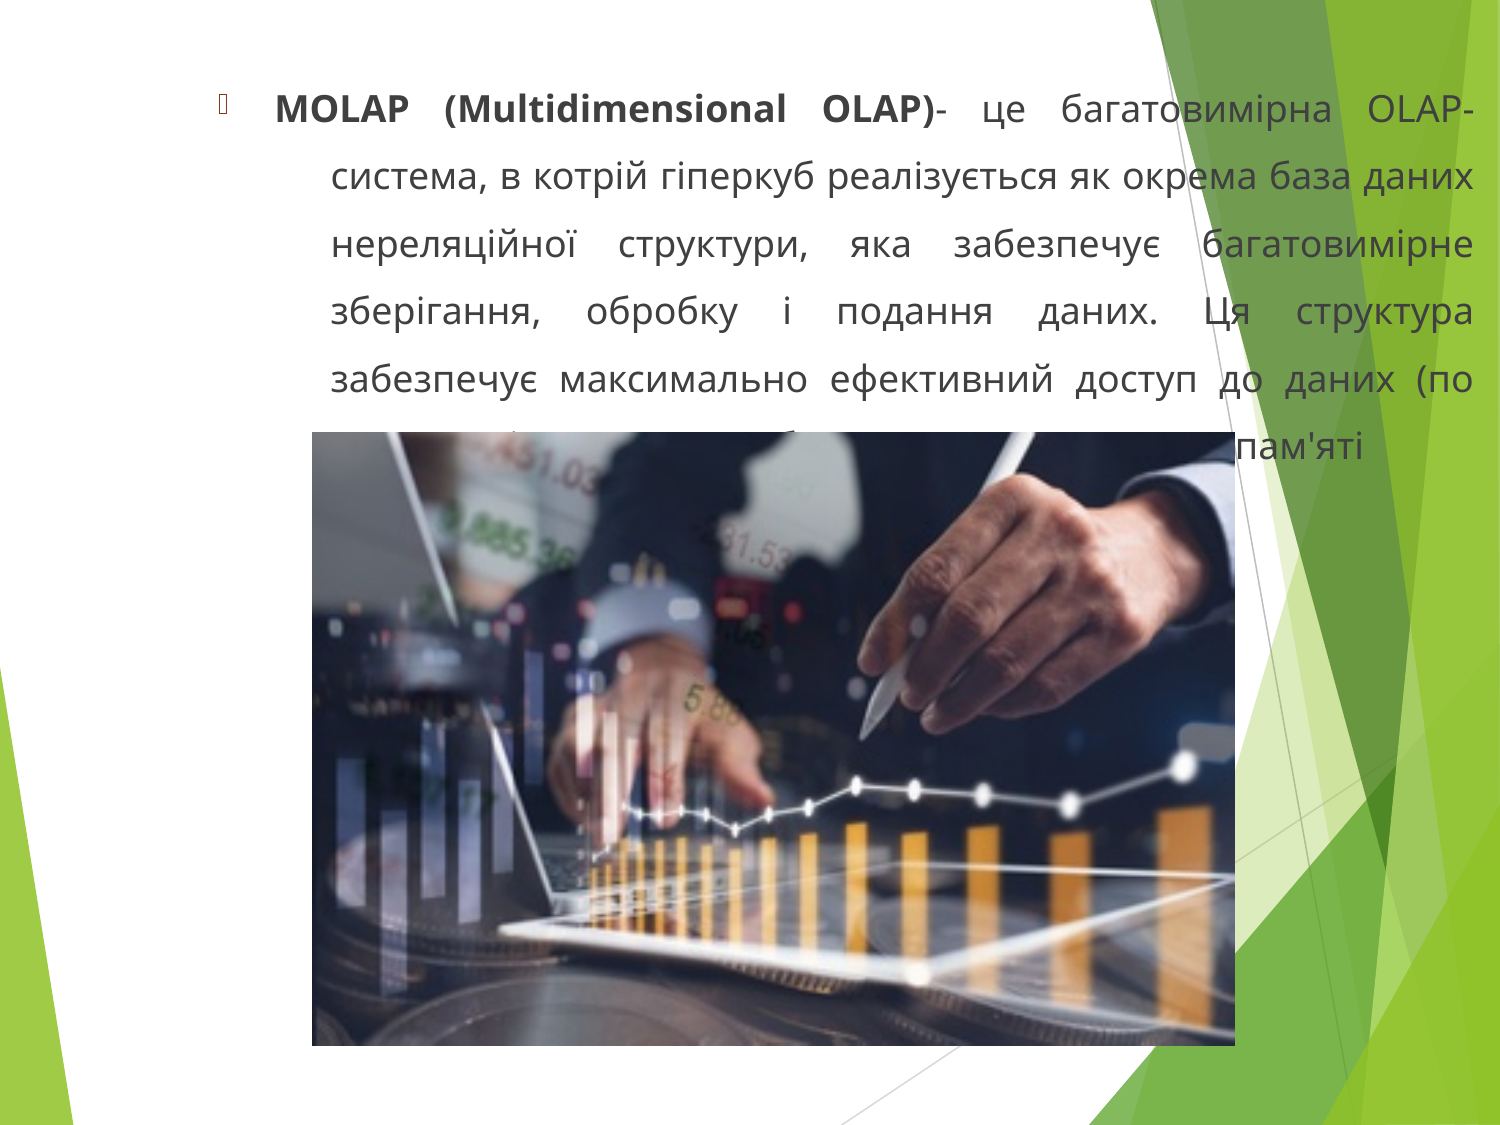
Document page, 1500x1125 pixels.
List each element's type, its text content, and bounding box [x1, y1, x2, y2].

list MOLAP (Multidimensional OLAP)- це багатовимірна OLAP- система, в котрій гіперкуб реалізується як окрема база даних нереляційної структури, яка забезпечує багатовимірне зберігання, обробку і подання даних. Ця структура забезпечує максимально ефективний доступ до даних (по швидкості), проте потребує додаткового ресурсу пам'яті [203, 54, 1500, 1071]
picture [312, 432, 1235, 1046]
